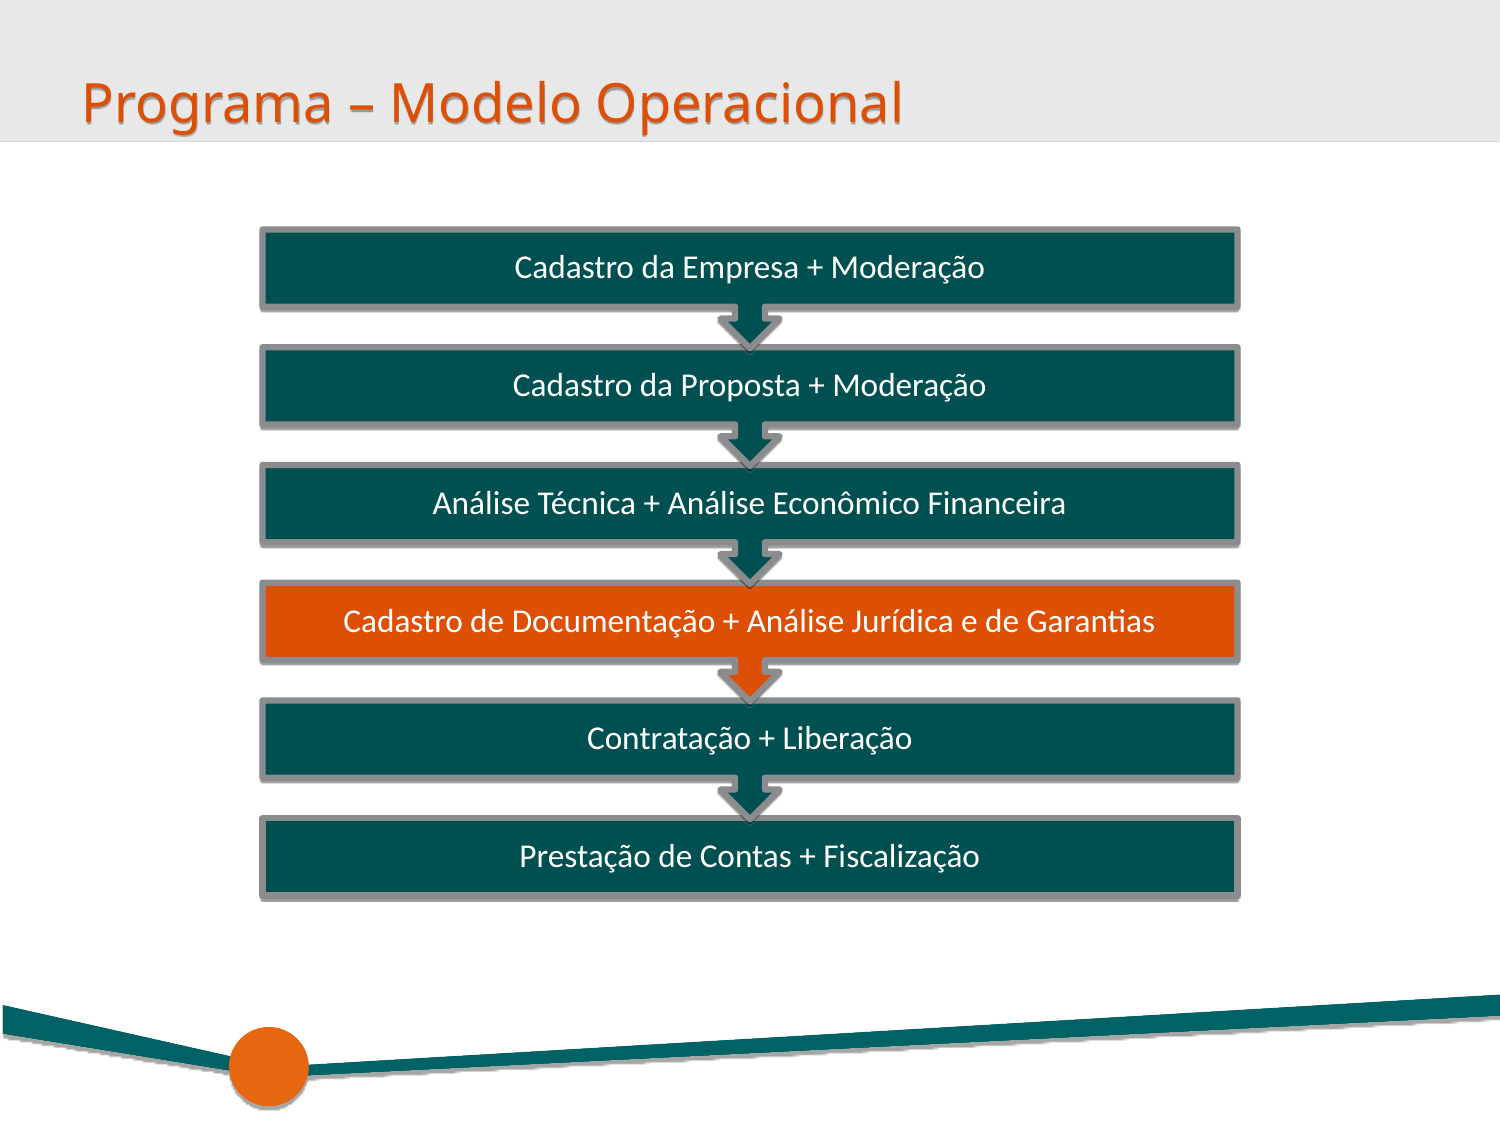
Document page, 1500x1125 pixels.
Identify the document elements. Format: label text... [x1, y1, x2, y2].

title Programa – Modelo Operacional [66, 18, 1417, 141]
text_box Cadastro de Documentação + Análise Jurídica e de Garantias [262, 582, 1238, 702]
text_box Cadastro da Proposta + Moderação [262, 347, 1238, 467]
text_box Análise Técnica + Análise Econômico Financeira [262, 464, 1238, 584]
text_box Cadastro da Empresa + Moderação [262, 229, 1238, 349]
text_box Contratação + Liberação [262, 700, 1238, 820]
text_box Prestação de Contas + Fiscalização [262, 818, 1238, 896]
